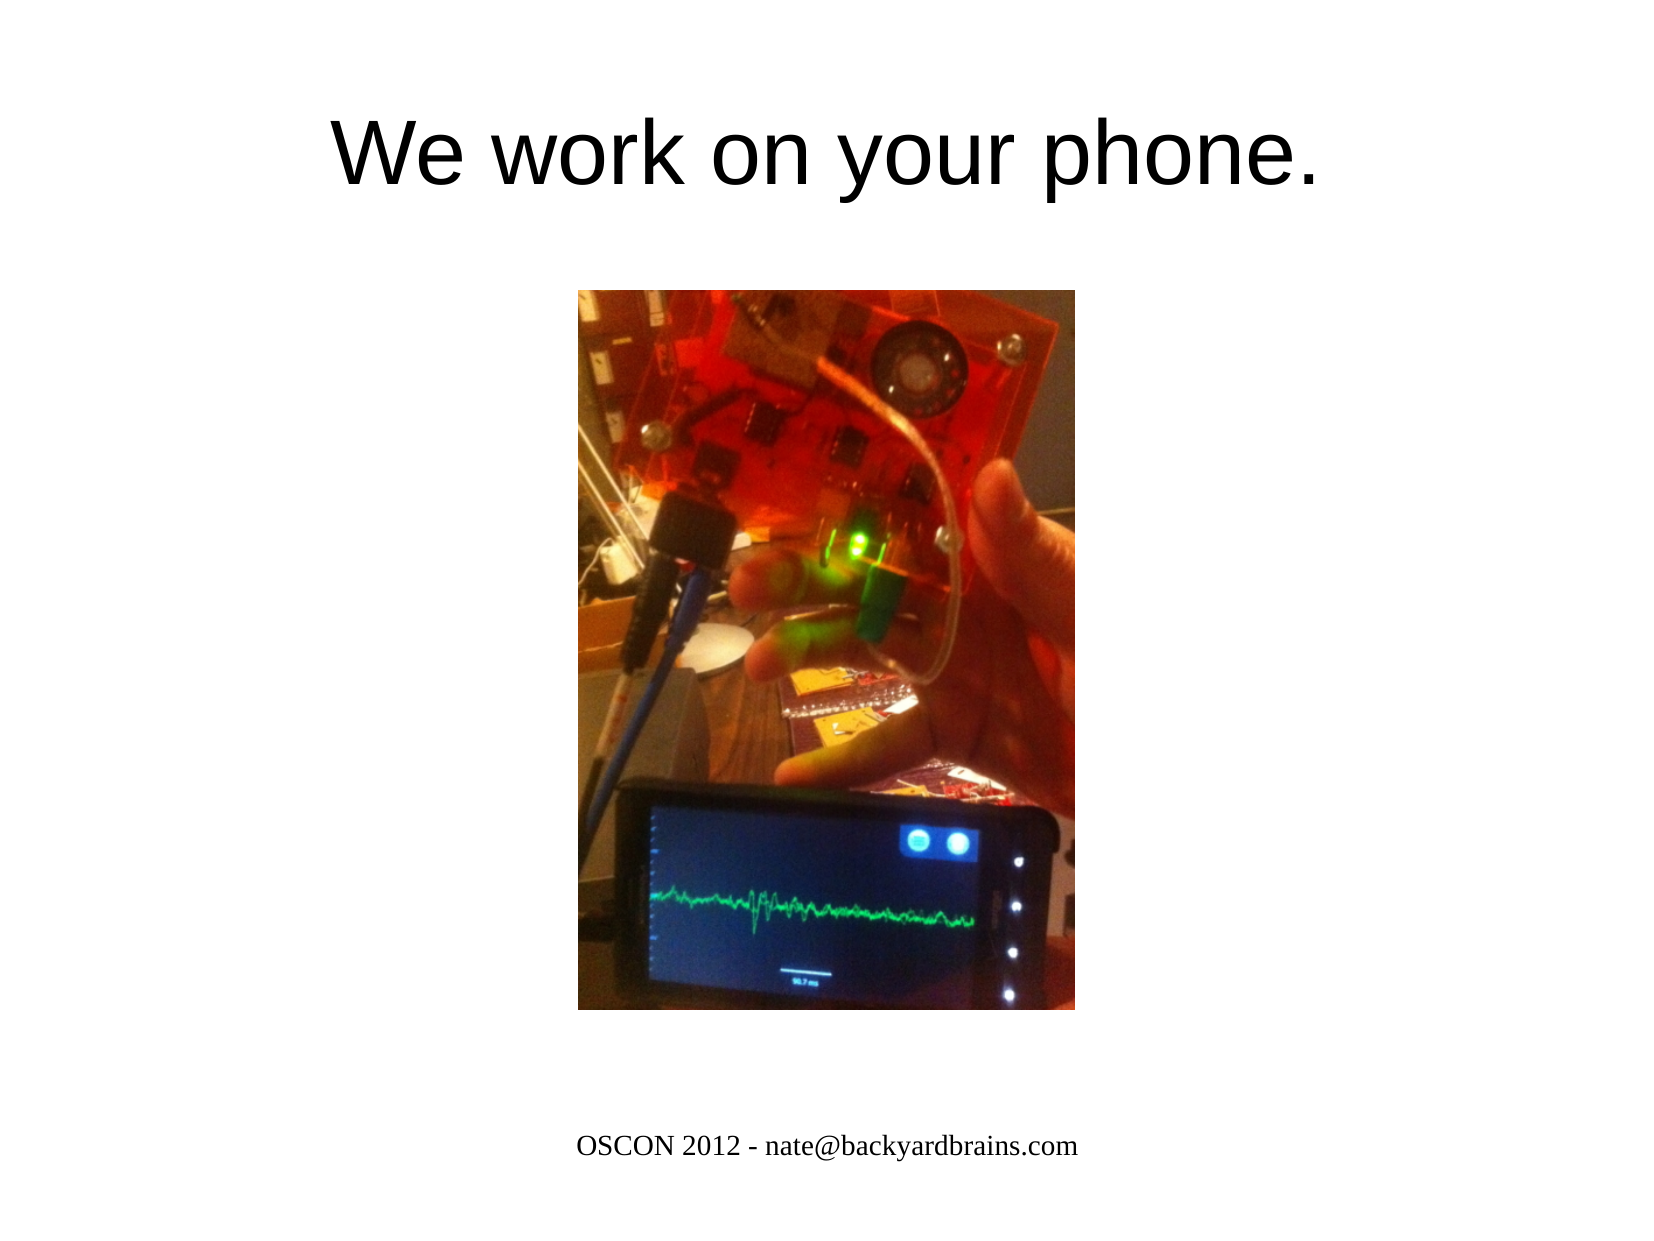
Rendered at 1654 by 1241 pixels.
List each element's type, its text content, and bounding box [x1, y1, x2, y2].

title We work on your phone. [82, 49, 1571, 257]
picture [578, 290, 1075, 1010]
